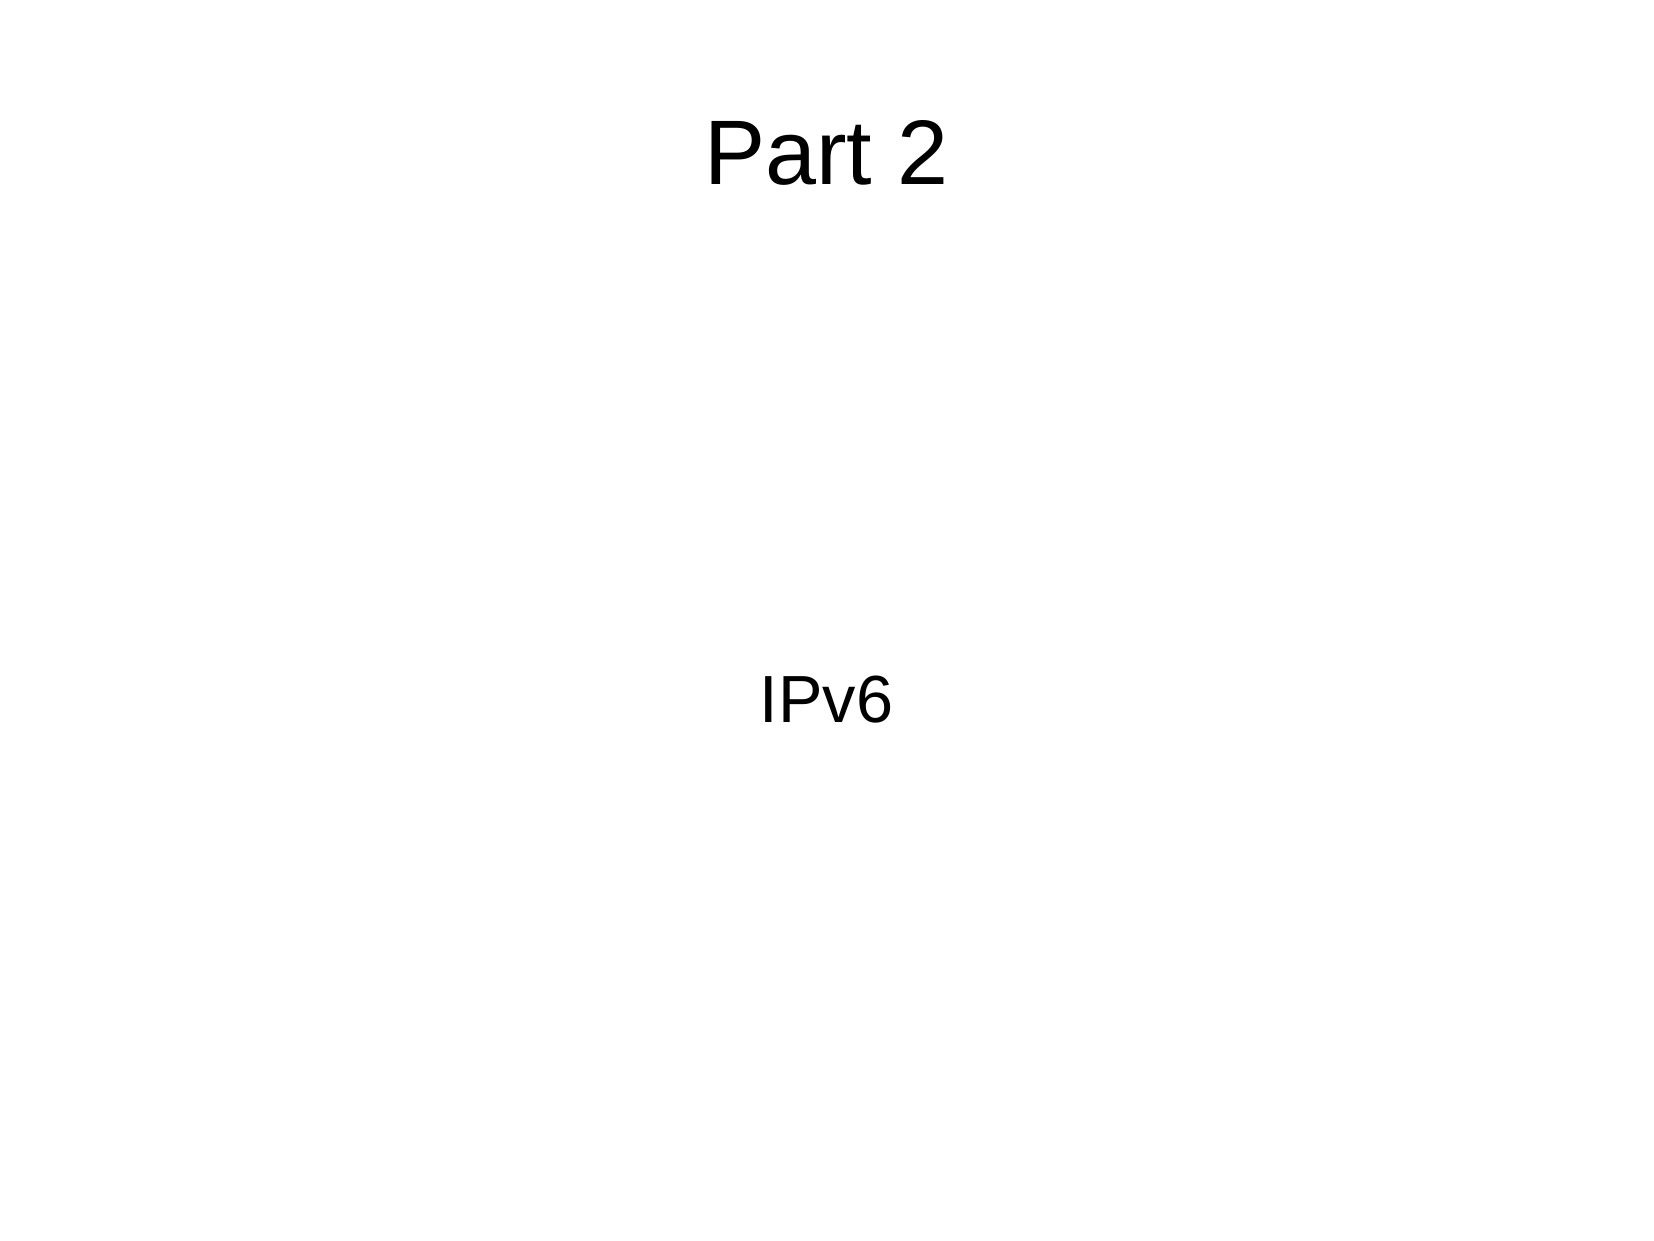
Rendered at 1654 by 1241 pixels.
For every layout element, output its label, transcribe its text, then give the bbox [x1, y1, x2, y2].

subtitle IPv6 [82, 290, 1571, 1109]
title Part 2 [82, 49, 1571, 257]
